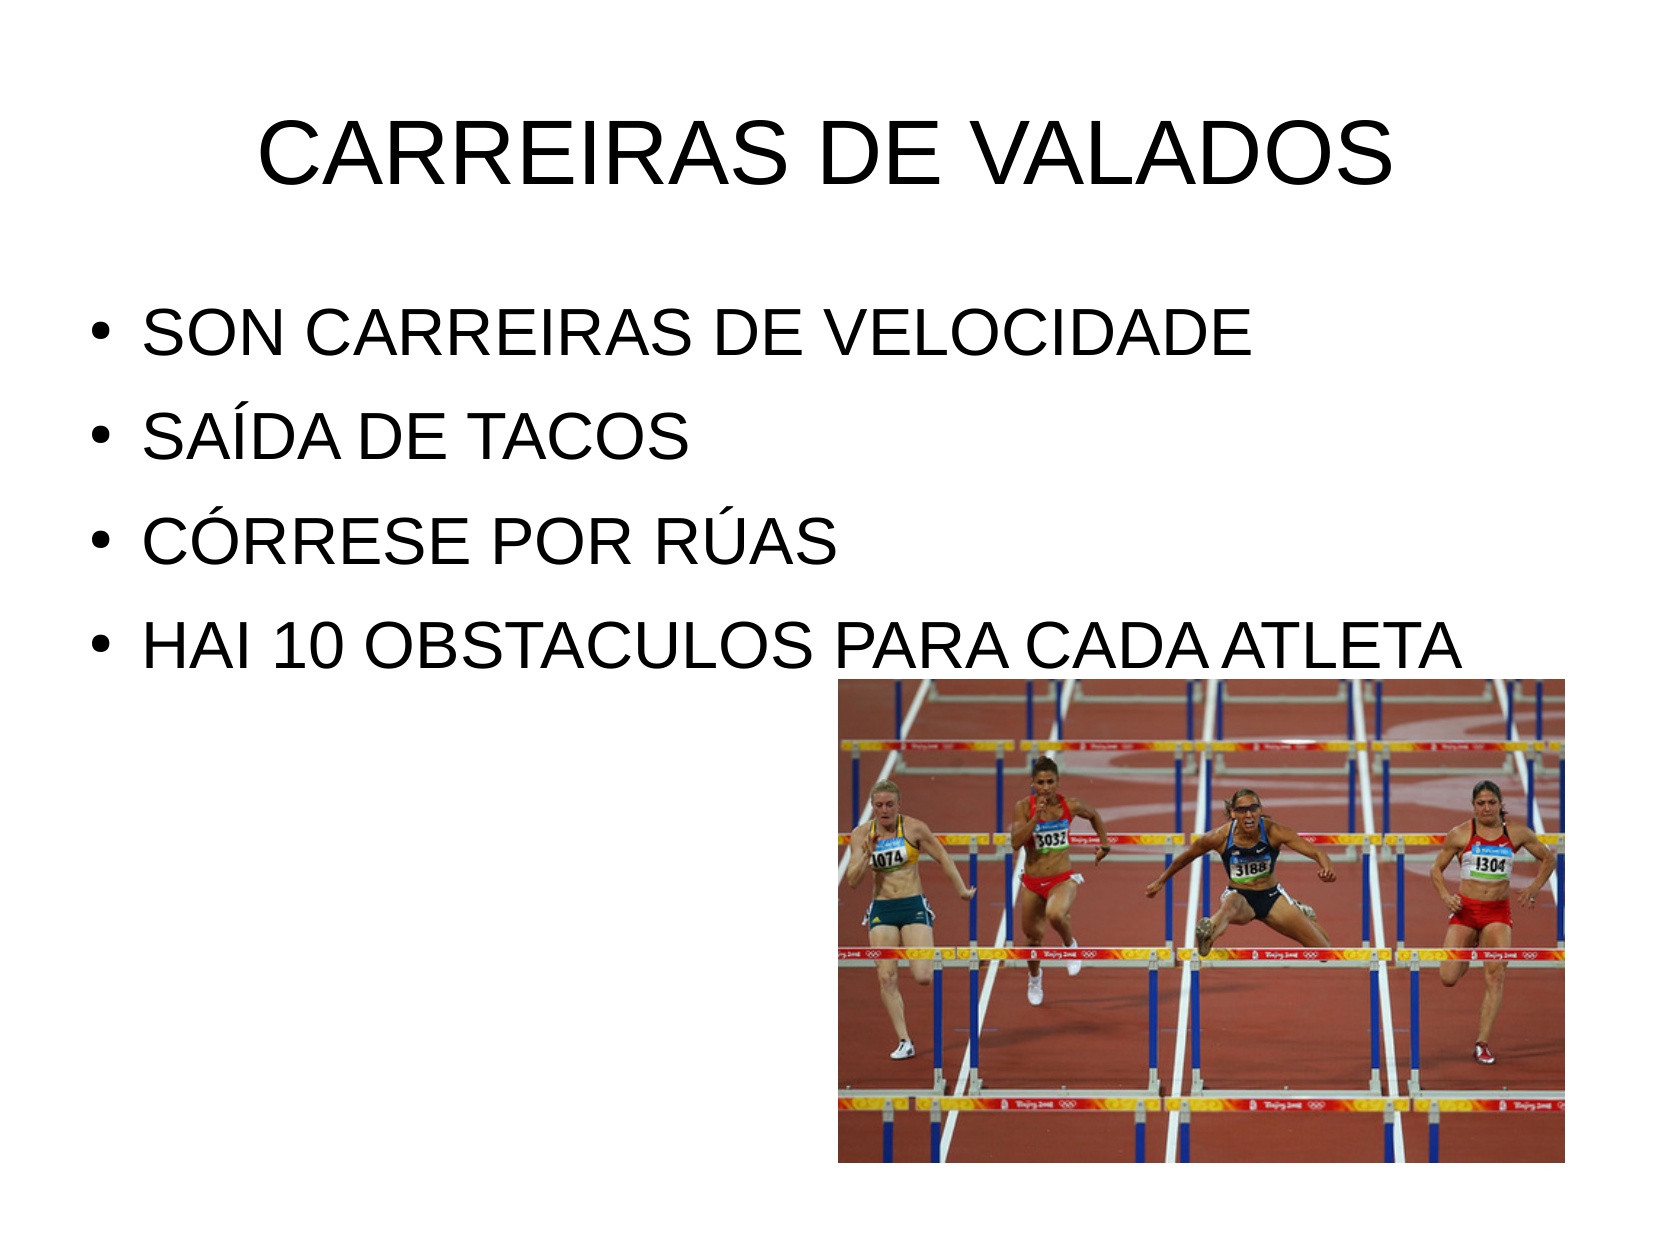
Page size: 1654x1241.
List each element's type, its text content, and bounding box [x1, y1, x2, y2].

title CARREIRAS DE VALADOS [82, 56, 1571, 250]
list SON CARREIRAS DE VELOCIDADE SAÍDA DE TACOS CÓRRESE POR RÚAS HAI 10 OBSTACULOS PARA CADA ATLETA [71, 295, 1565, 1099]
picture [838, 679, 1565, 1163]
